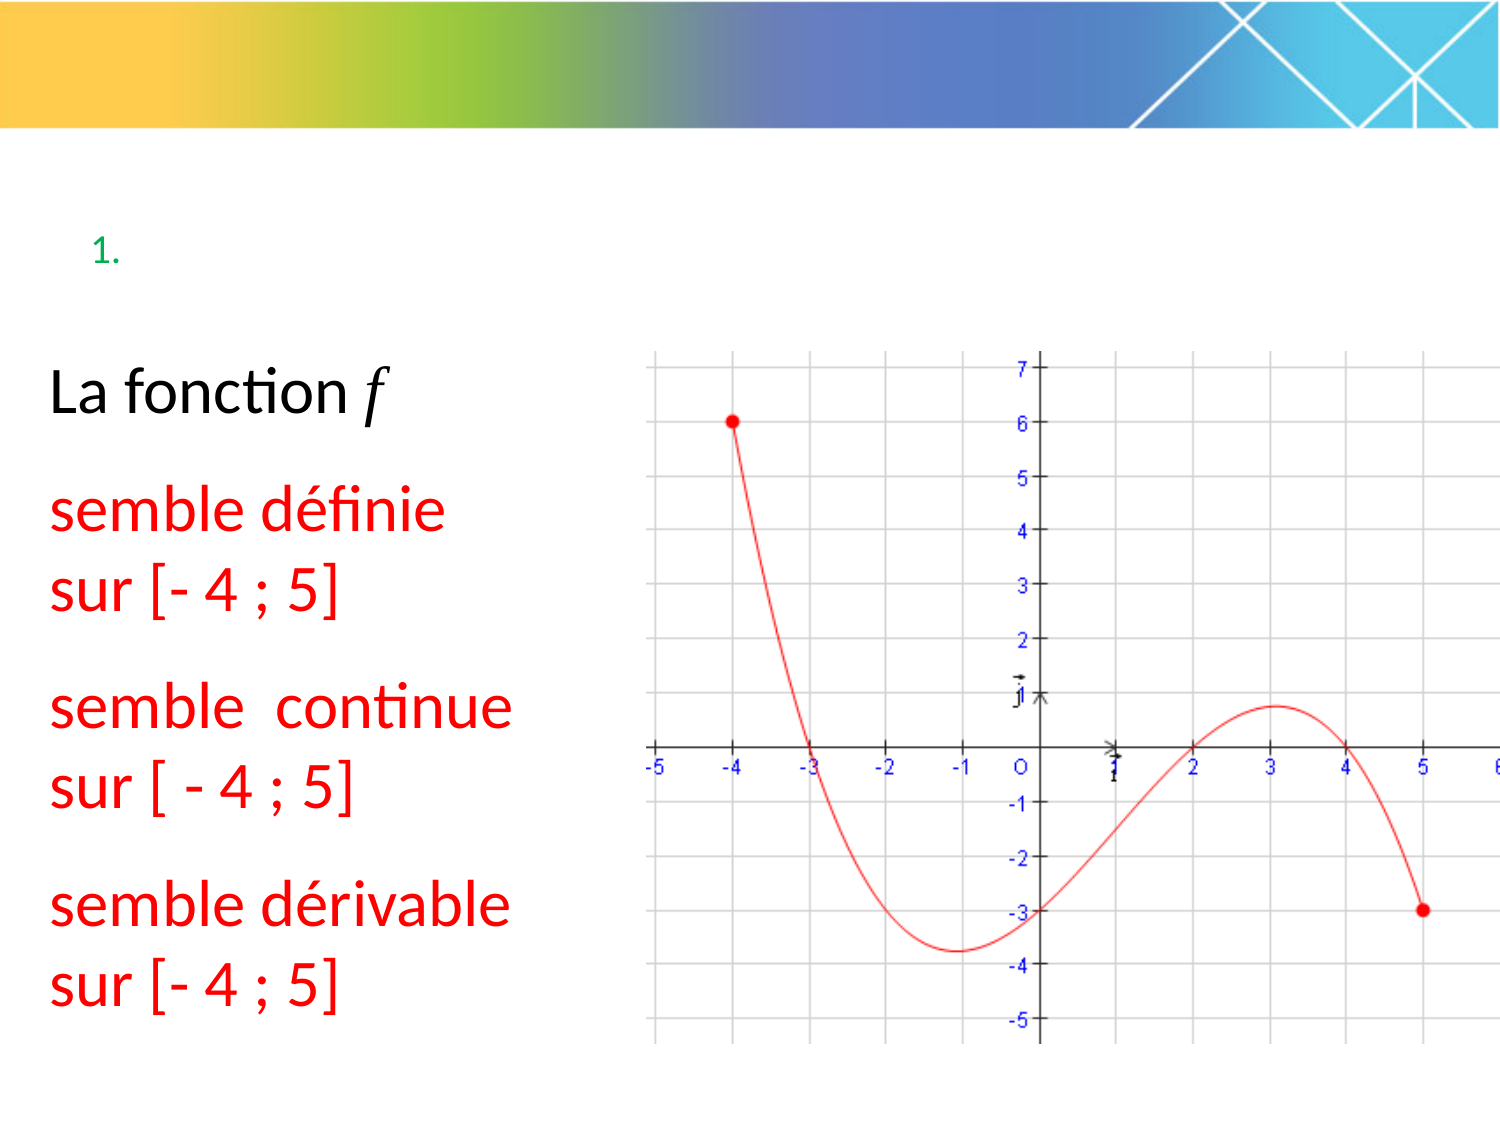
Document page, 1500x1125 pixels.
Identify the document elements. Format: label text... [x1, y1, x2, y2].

text_box La fonction f semble définie sur [- 4 ; 5] semble continue sur [ - 4 ; 5] semble dérivable sur [- 4 ; 5] [35, 339, 668, 1027]
title [75, 164, 1426, 305]
picture [0, 0, 1500, 130]
picture [646, 351, 1500, 1044]
